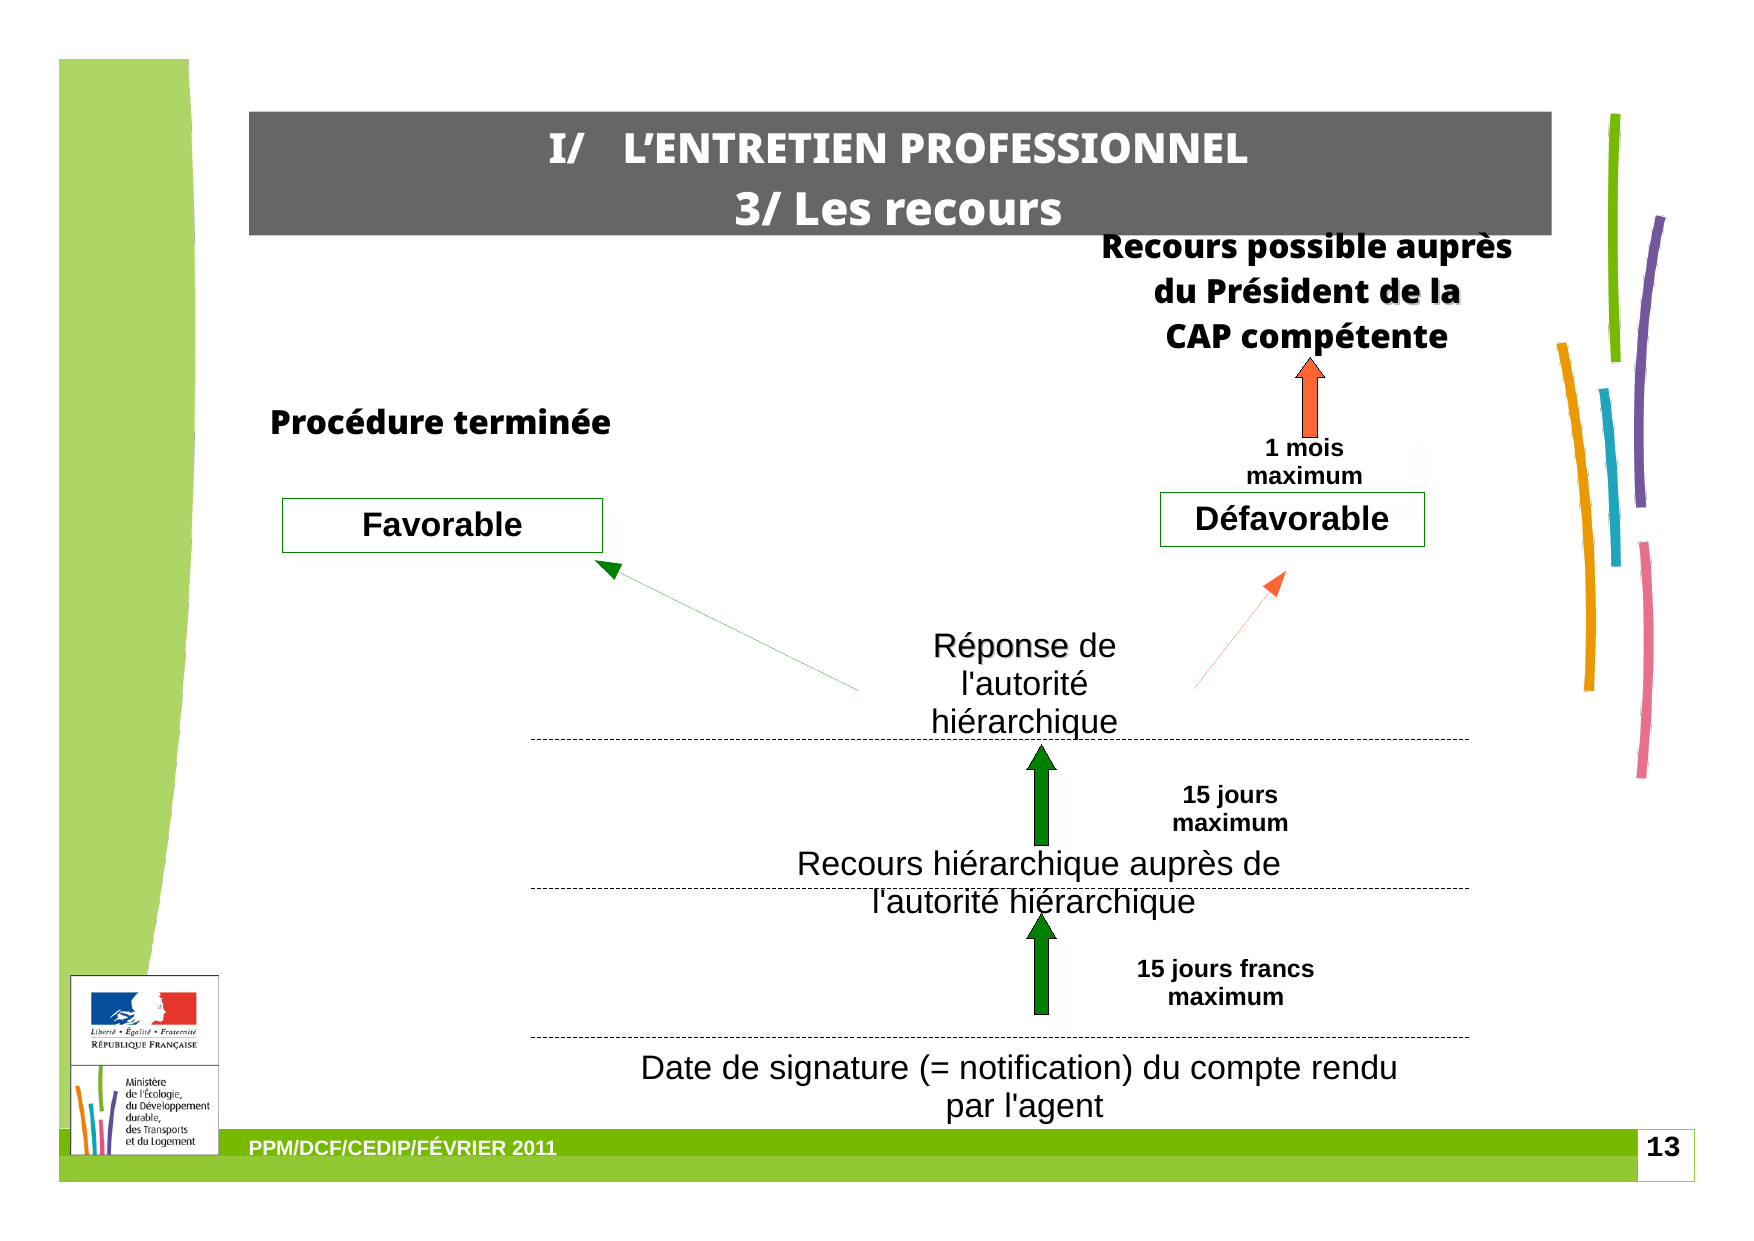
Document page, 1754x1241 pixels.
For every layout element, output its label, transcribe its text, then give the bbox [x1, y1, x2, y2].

text_box 15 jours maximum [1107, 773, 1355, 847]
text_box I/ L’ENTRETIEN PROFESSIONNEL 3/ Les recours [247, 111, 1551, 251]
text_box [1026, 749, 1057, 837]
text_box Réponse de l'autorité hiérarchique [870, 618, 1179, 749]
text_box 1 mois maximum [1199, 426, 1410, 492]
text_box Procédure terminée [246, 391, 636, 500]
text_box Date de signature (= notification) du compte rendu par l'agent [623, 1041, 1426, 1132]
text_box PPM/DCF/CEDIP/FÉVRIER 2011 [233, 1129, 592, 1169]
picture [59, 59, 1695, 1182]
text_box Recours hiérarchique auprès de l'autorité hiérarchique [753, 837, 1325, 929]
text_box [1026, 929, 1057, 1015]
text_box Recours possible auprès du Président de la CAP compétente [1068, 215, 1547, 371]
text_box [1295, 371, 1325, 438]
text_box Défavorable [1160, 492, 1425, 547]
text_box 15 jours francs maximum [1061, 947, 1391, 1021]
text_box Favorable [282, 500, 603, 553]
